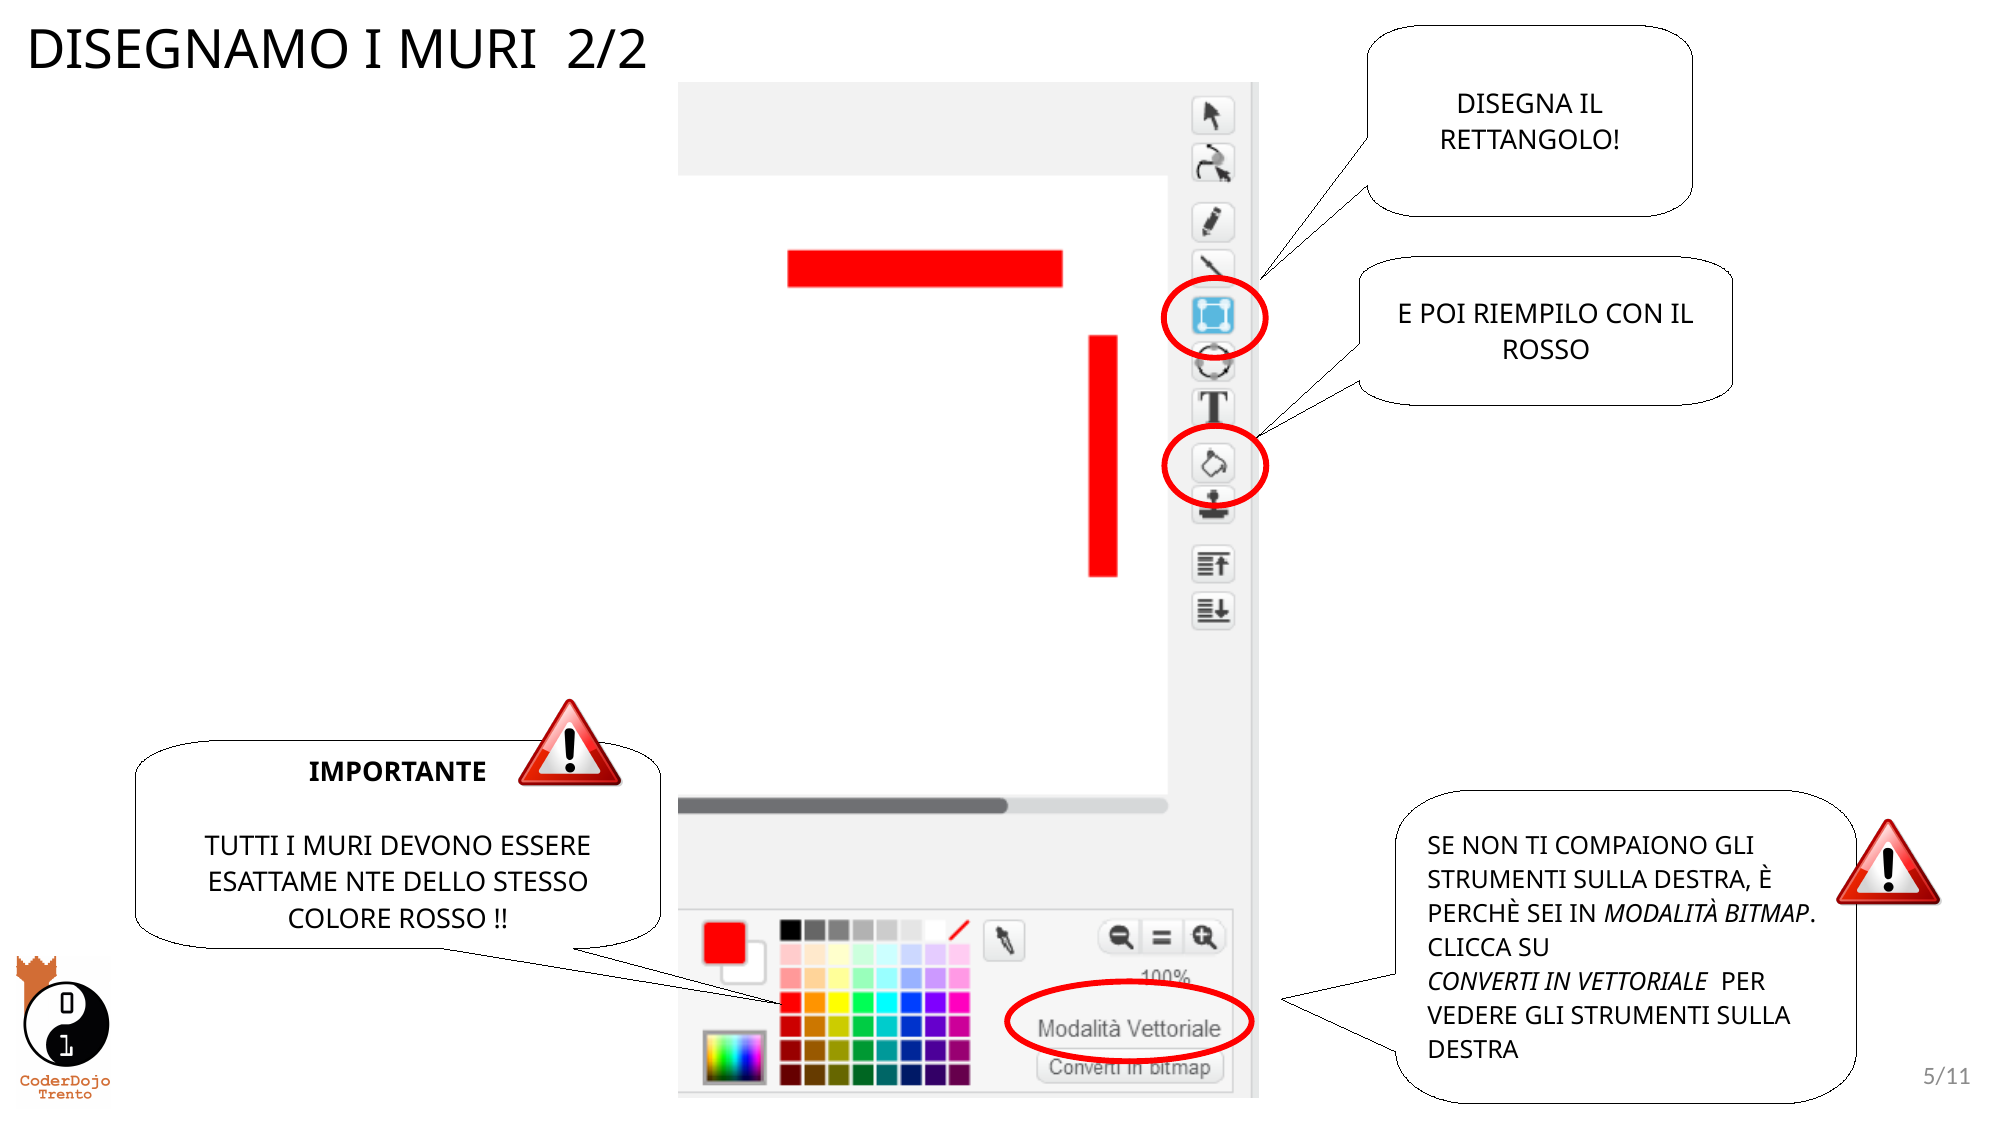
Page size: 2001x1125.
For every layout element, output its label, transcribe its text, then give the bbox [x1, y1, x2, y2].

picture [16, 956, 111, 1109]
text_box IMPORTANTE TUTTI I MURI DEVONO ESSERE ESATTAME NTE DELLO STESSO COLORE ROSSO !! [135, 740, 782, 1005]
picture [1167, 281, 1259, 354]
text_box DISEGNA IL RETTANGOLO! [1260, 25, 1693, 280]
text_box SE NON TI COMPAIONO GLI STRUMENTI SULLA DESTRA, È PERCHÈ SEI IN MODALITÀ BITMAP. CLICCA SU CONVERTI IN VETTORIALE PER VEDERE GLI STRUMENTI SULLA DESTRA [1281, 790, 1857, 1104]
picture [1834, 817, 1942, 906]
picture [516, 697, 623, 787]
text_box DISEGNAMO I MURI 2/2 [11, 3, 733, 94]
text_box E POI RIEMPILO CON IL ROSSO [1256, 256, 1733, 438]
picture [1168, 429, 1259, 502]
picture [678, 82, 1259, 1098]
